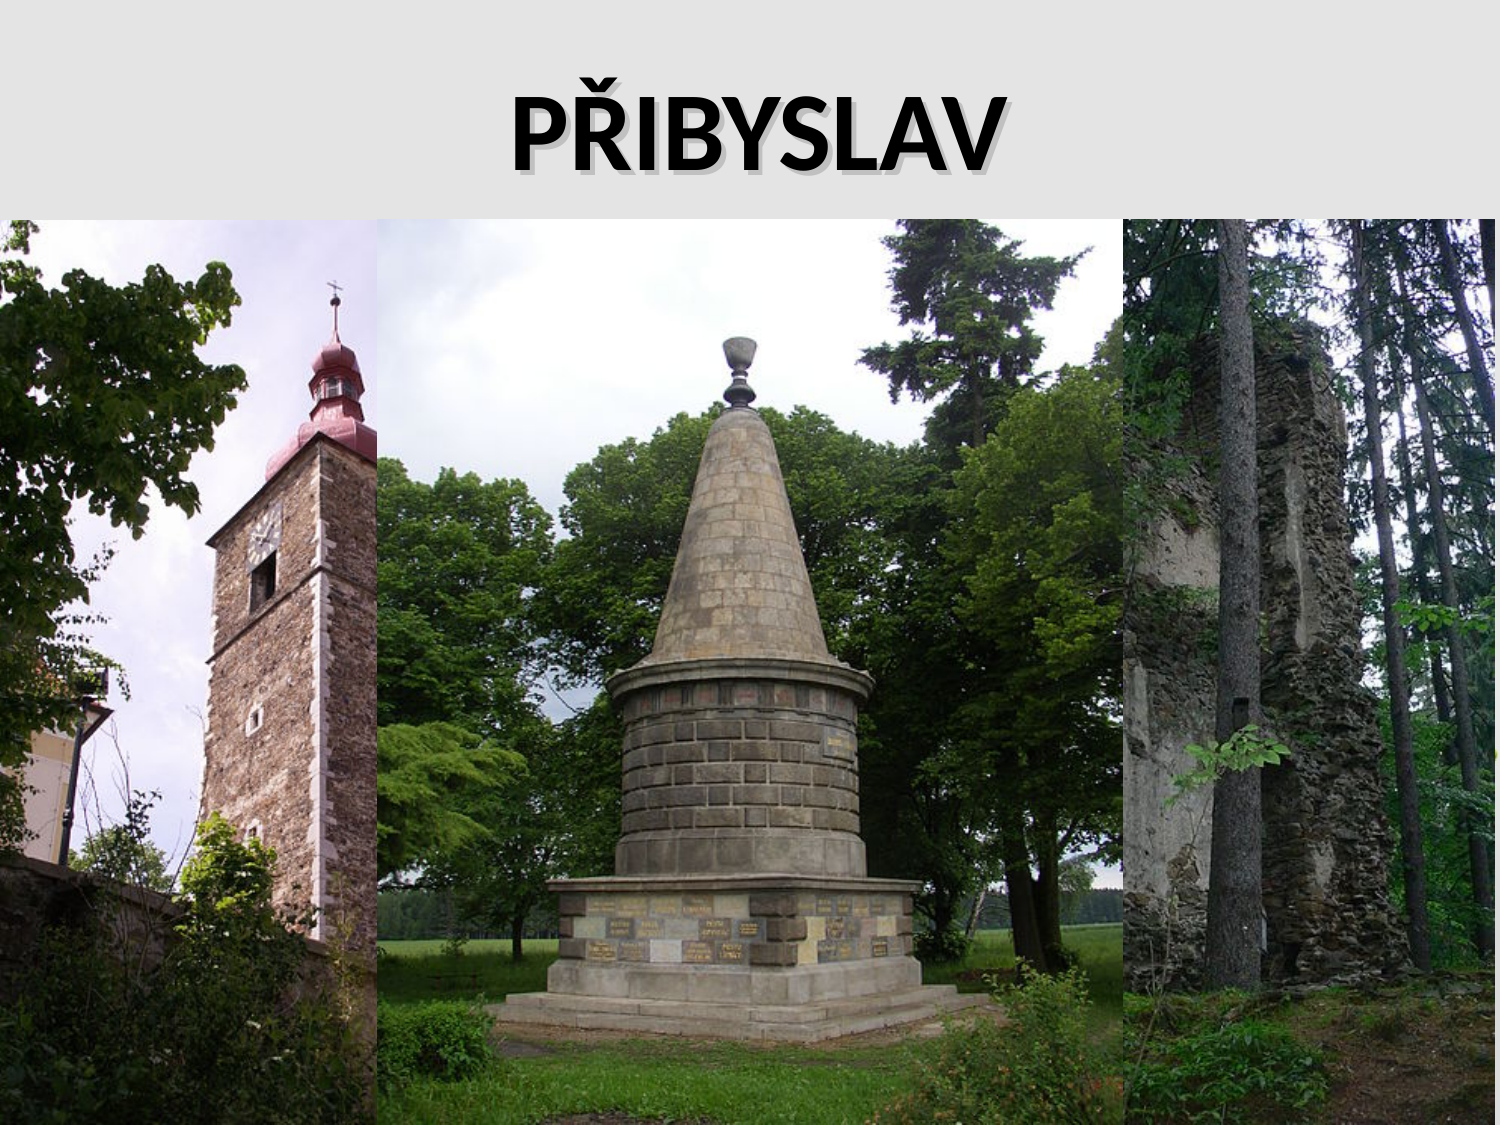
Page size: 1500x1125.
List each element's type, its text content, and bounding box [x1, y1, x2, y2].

picture [0, 219, 1495, 1125]
title PŘIBYSLAV [159, 30, 1360, 220]
